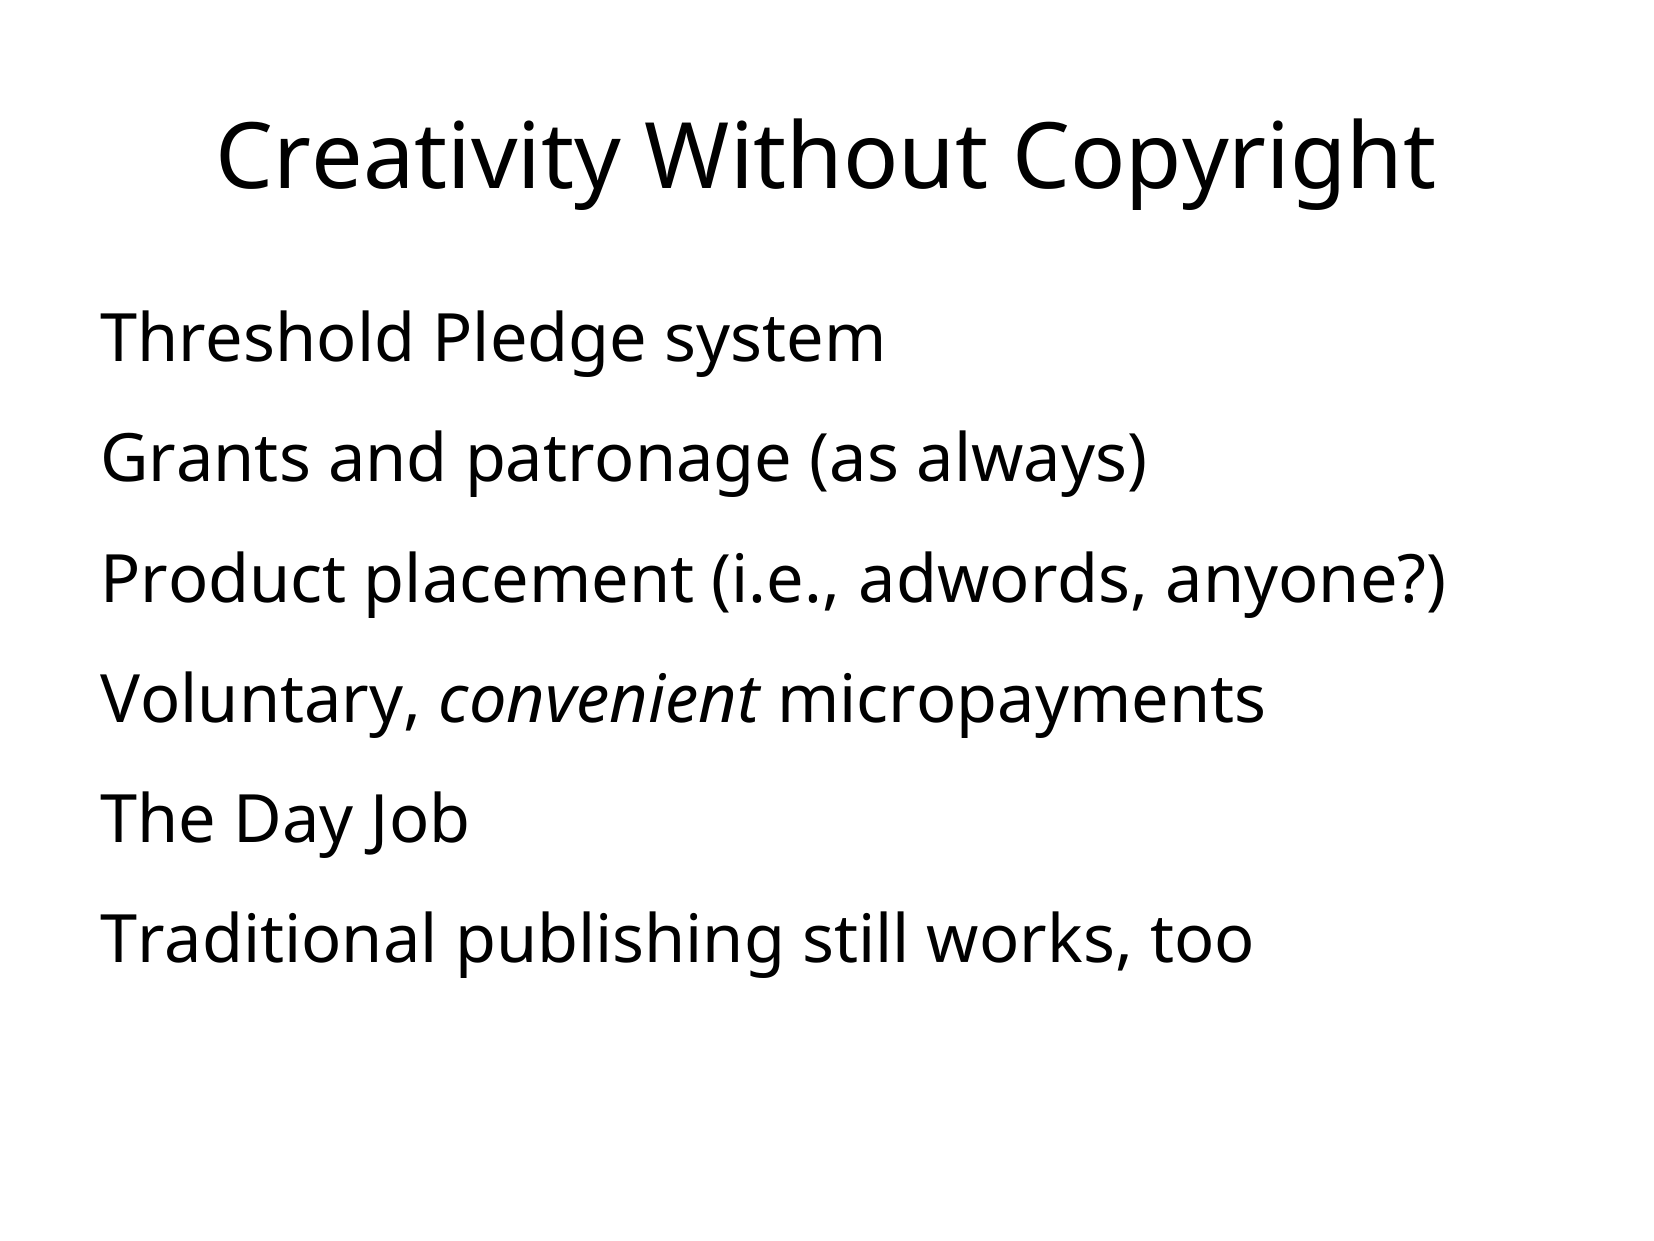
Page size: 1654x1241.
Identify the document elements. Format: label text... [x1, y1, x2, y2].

title Creativity Without Copyright [82, 49, 1571, 257]
list Threshold Pledge system Grants and patronage (as always) Product placement (i.e., adwords, anyone?) Voluntary, convenient micropayments The Day Job Traditional publishing still works, too [82, 290, 1571, 1109]
